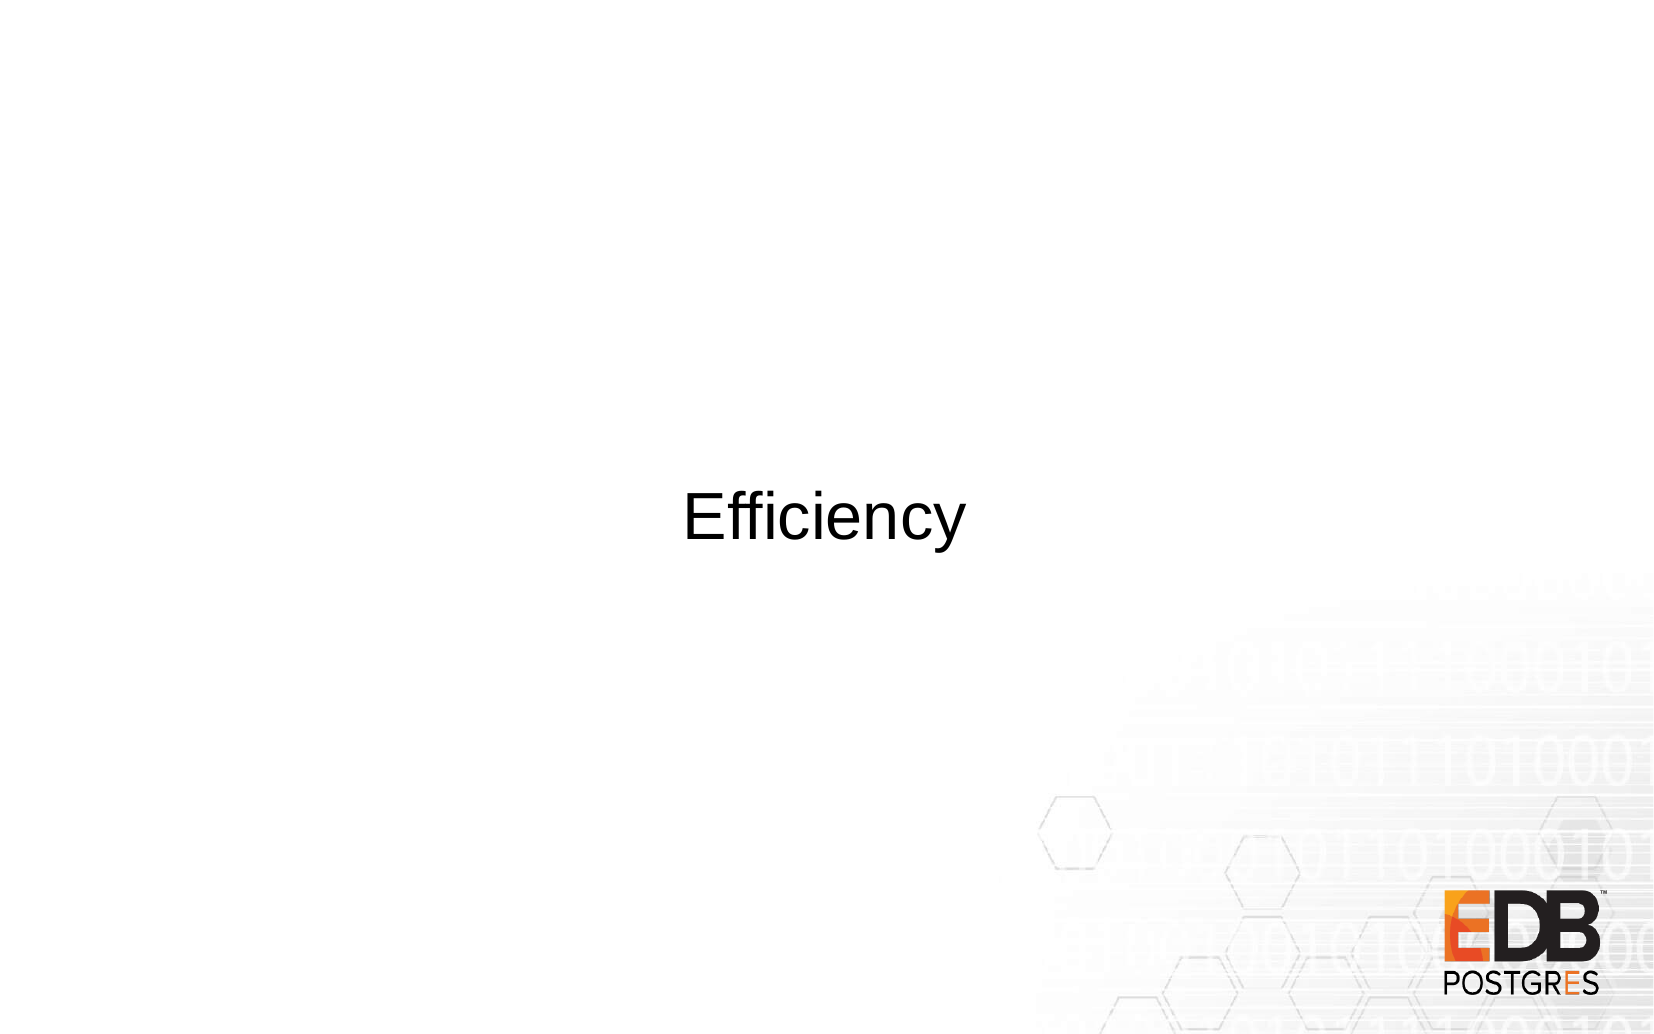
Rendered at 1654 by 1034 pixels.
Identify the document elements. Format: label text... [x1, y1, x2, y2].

subtitle Efficiency [0, 0, 1651, 1034]
